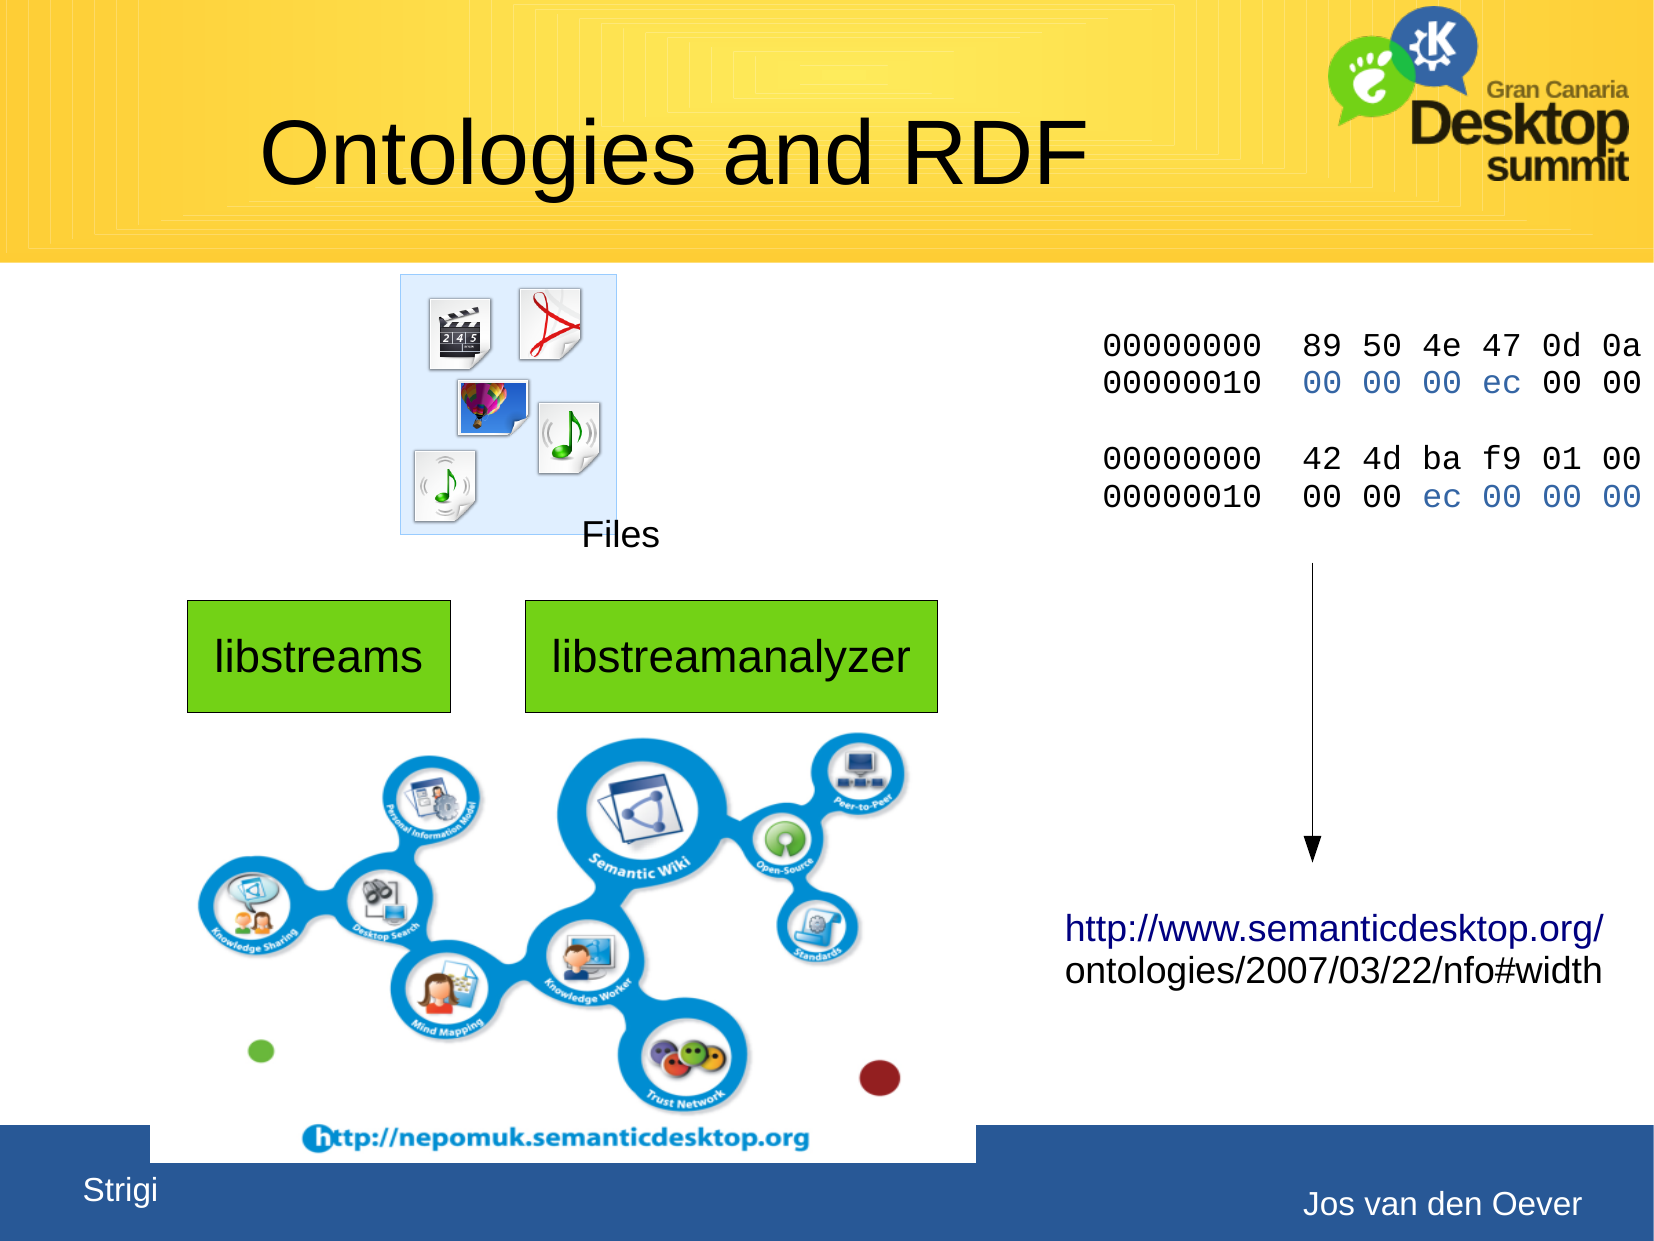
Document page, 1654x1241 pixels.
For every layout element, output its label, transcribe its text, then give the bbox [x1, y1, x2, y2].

picture [510, 284, 590, 364]
text_box http://www.semanticdesktop.org/ ontologies/2007/03/22/nfo#width [1050, 900, 1622, 999]
picture [405, 294, 609, 526]
text_box libstreams [187, 600, 451, 713]
title Ontologies and RDF [37, 56, 1313, 250]
text_box libstreamanalyzer [525, 600, 938, 713]
picture [1328, 6, 1629, 181]
text_box 00000000 89 50 4e 47 0d 0a 1a 0a 00 00 00 0d 49 48 44 52 |.PNG........IHDR| 00000010 00 00 00 ec 00 00 00 89 08 06 00 00 00 2f ea d4 |............./..| 00000000 42 4d ba f9 01 00 00 00 00 00 8a 00 00 00 7c 00 |BM............|.| 00000010 00 00 ec 00 00 00 89 00 00 00 01 00 20 00 03 00 |............ ...| [1087, 321, 1654, 601]
text_box Files [566, 505, 676, 563]
text_box [400, 274, 617, 535]
picture [150, 729, 976, 1163]
